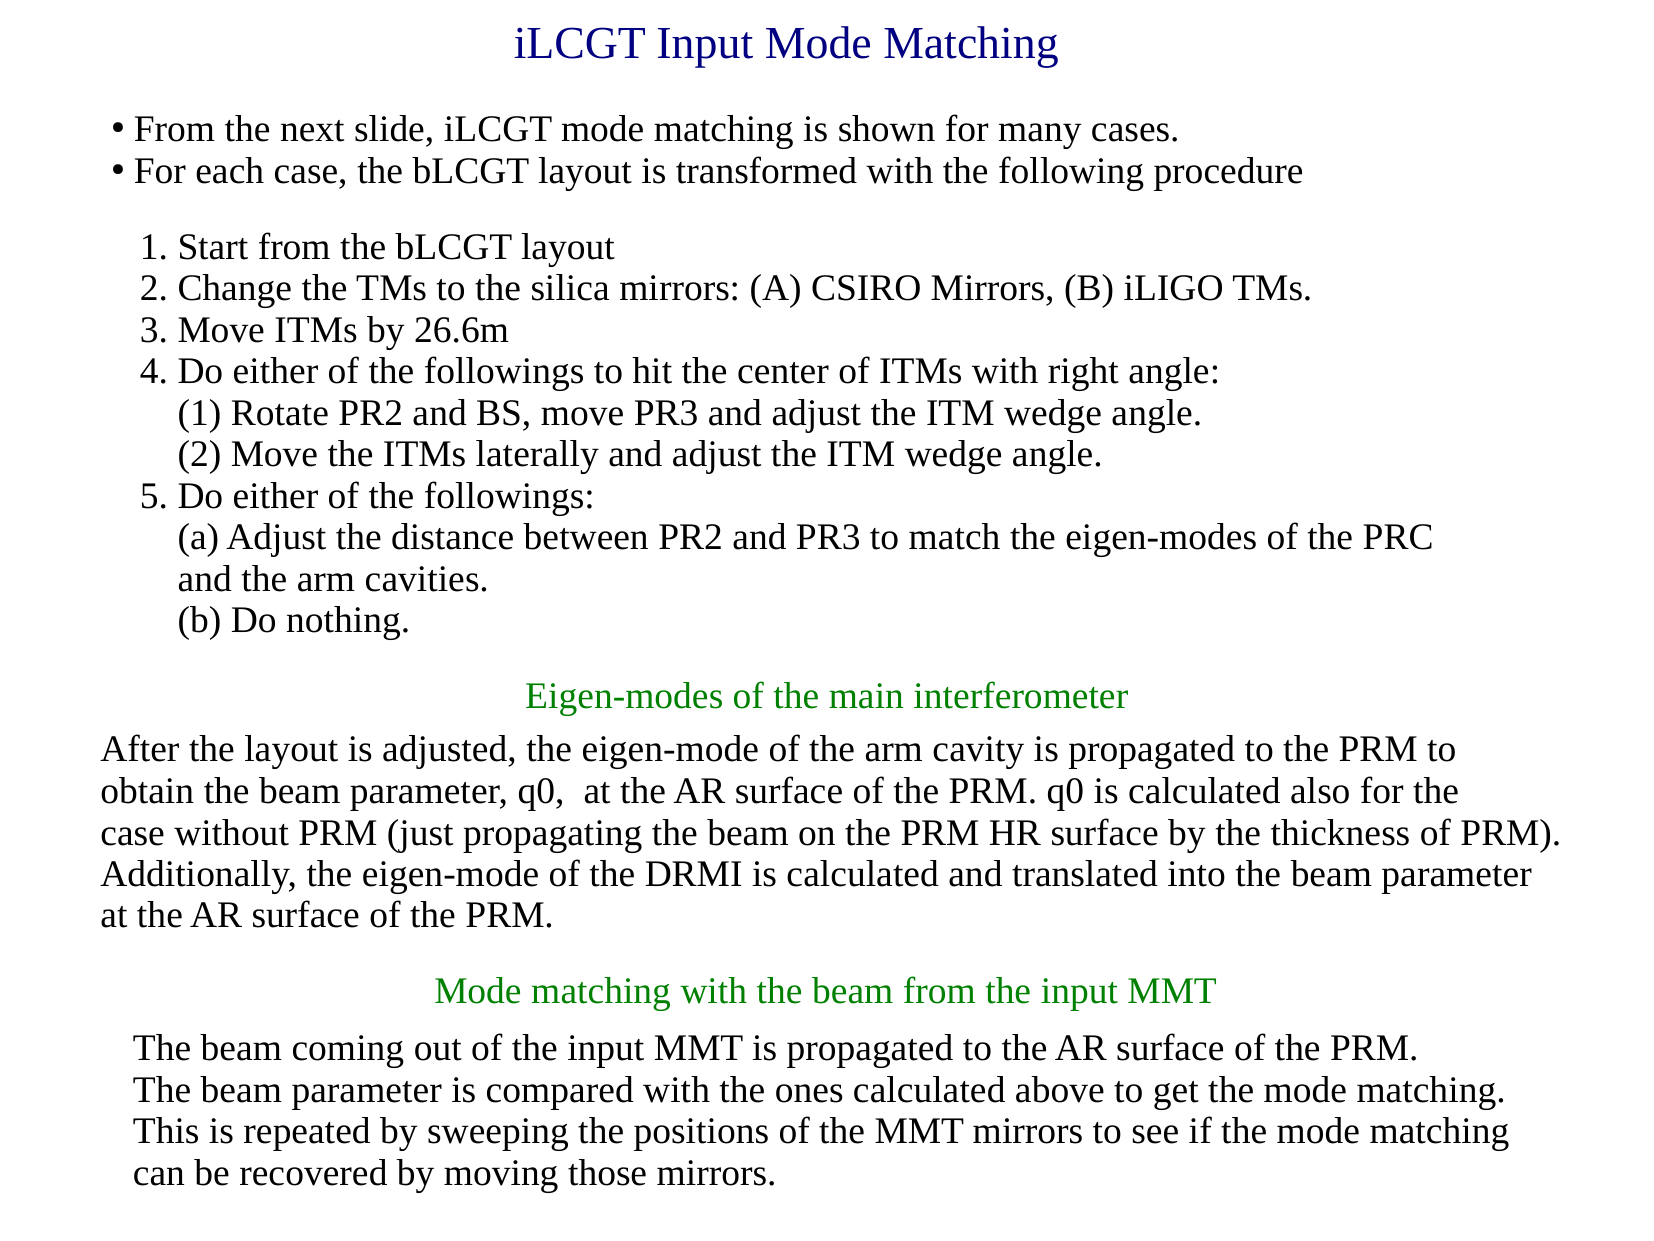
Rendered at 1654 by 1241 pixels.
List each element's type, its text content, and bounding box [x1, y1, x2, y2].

text_box Mode matching with the beam from the input MMT [419, 962, 1234, 1020]
text_box iLCGT Input Mode Matching [499, 10, 1074, 82]
text_box Start from the bLCGT layout Change the TMs to the silica mirrors: (A) CSIRO Mirrors, (B) iLIGO TMs. Move ITMs by 26.6m Do either of the followings to hit the center of ITMs with right angle: (1) Rotate PR2 and BS, move PR3 and adjust the ITM wedge angle. (2) Move the ITMs laterally and adjust the ITM wedge angle. Do either of the followings: (a) Adjust the distance between PR2 and PR3 to match the eigen-modes of the PRC and the arm cavities. (b) Do nothing. [125, 218, 1450, 689]
text_box Eigen-modes of the main interferometer [510, 667, 1144, 728]
text_box After the layout is adjusted, the eigen-mode of the arm cavity is propagated to the PRM to obtain the beam parameter, q0, at the AR surface of the PRM. q0 is calculated also for the case without PRM (just propagating the beam on the PRM HR surface by the thickness of PRM). Additionally, the eigen-mode of the DRMI is calculated and translated into the beam parameter at the AR surface of the PRM. [85, 721, 1579, 964]
text_box The beam coming out of the input MMT is propagated to the AR surface of the PRM. The beam parameter is compared with the ones calculated above to get the mode matching. This is repeated by sweeping the positions of the MMT mirrors to see if the mode matching can be recovered by moving those mirrors. [118, 1020, 1527, 1217]
text_box From the next slide, iLCGT mode matching is shown for many cases. For each case, the bLCGT layout is transformed with the following procedure [96, 100, 1317, 207]
